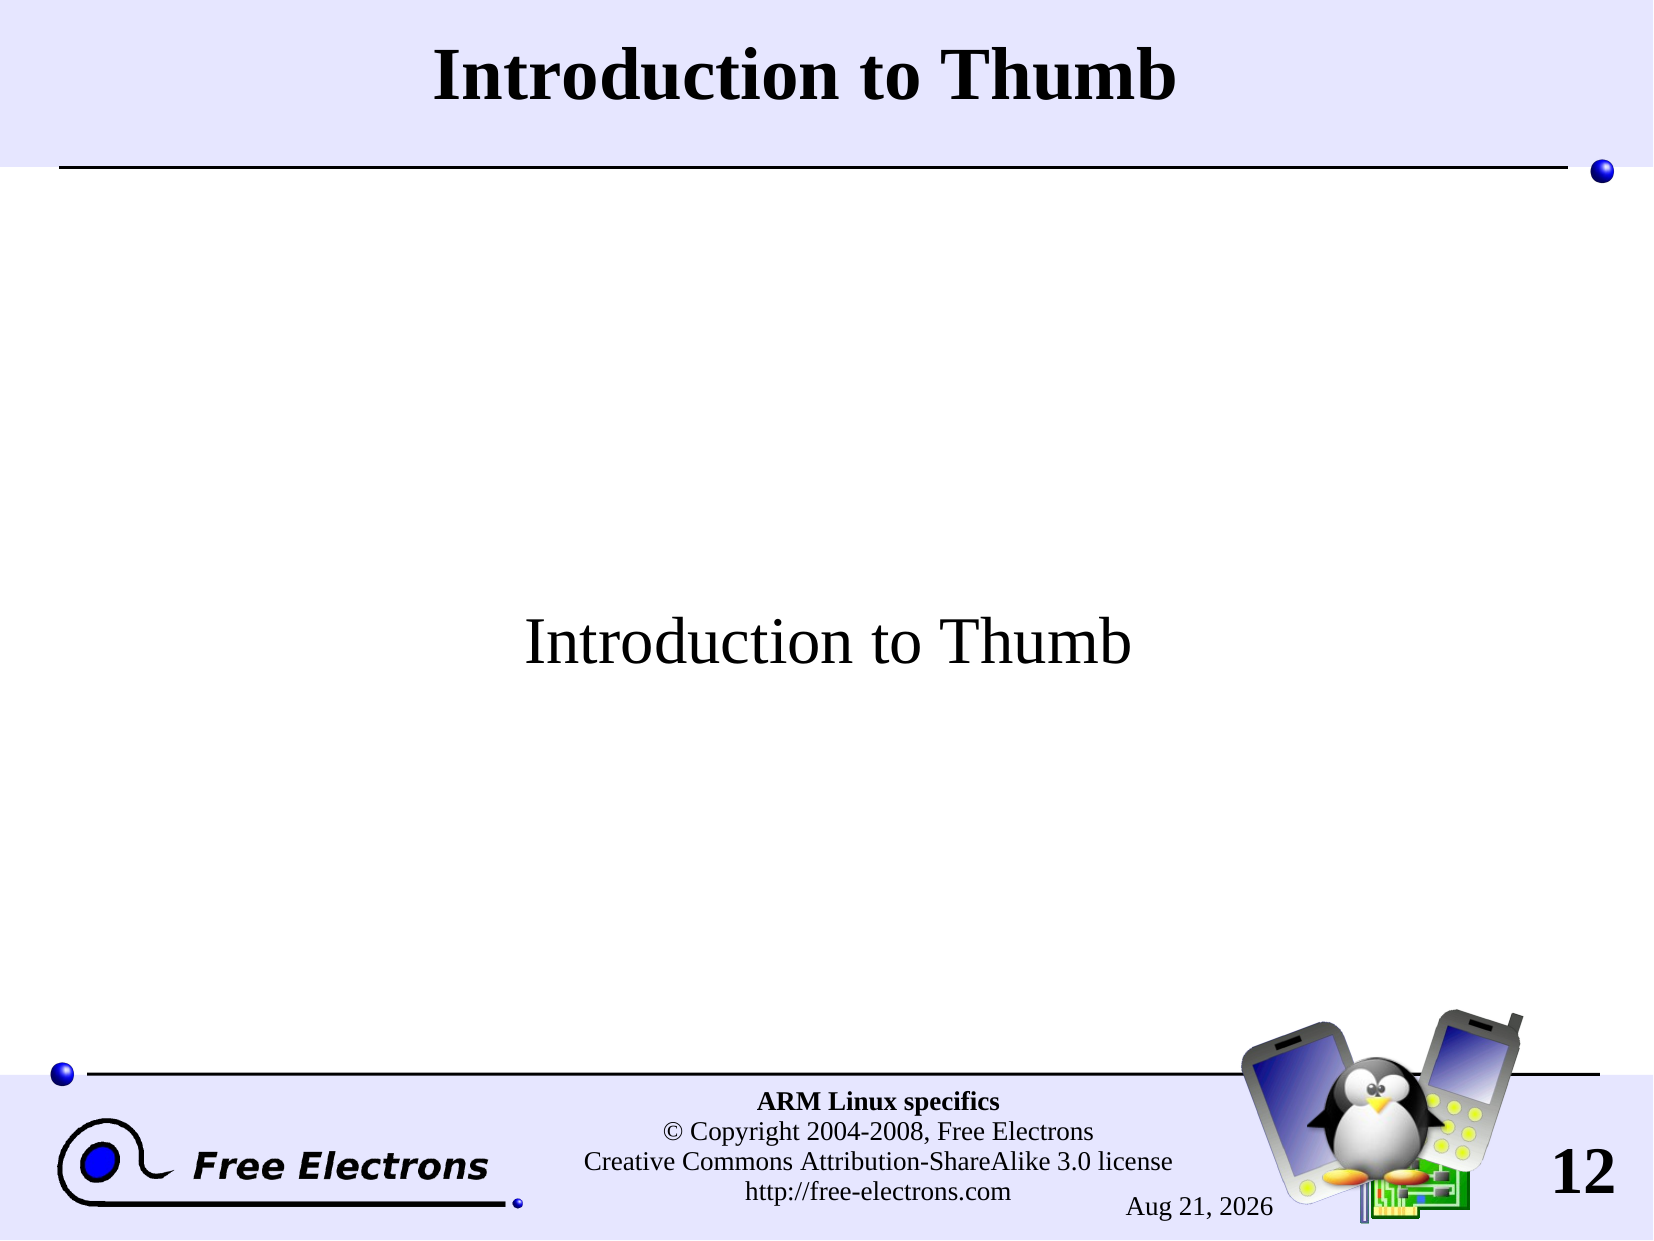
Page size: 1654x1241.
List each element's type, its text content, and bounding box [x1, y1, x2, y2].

subtitle Introduction to Thumb [105, 216, 1518, 1066]
picture [50, 1107, 527, 1216]
title Introduction to Thumb [60, 12, 1551, 138]
picture [1231, 1007, 1538, 1241]
